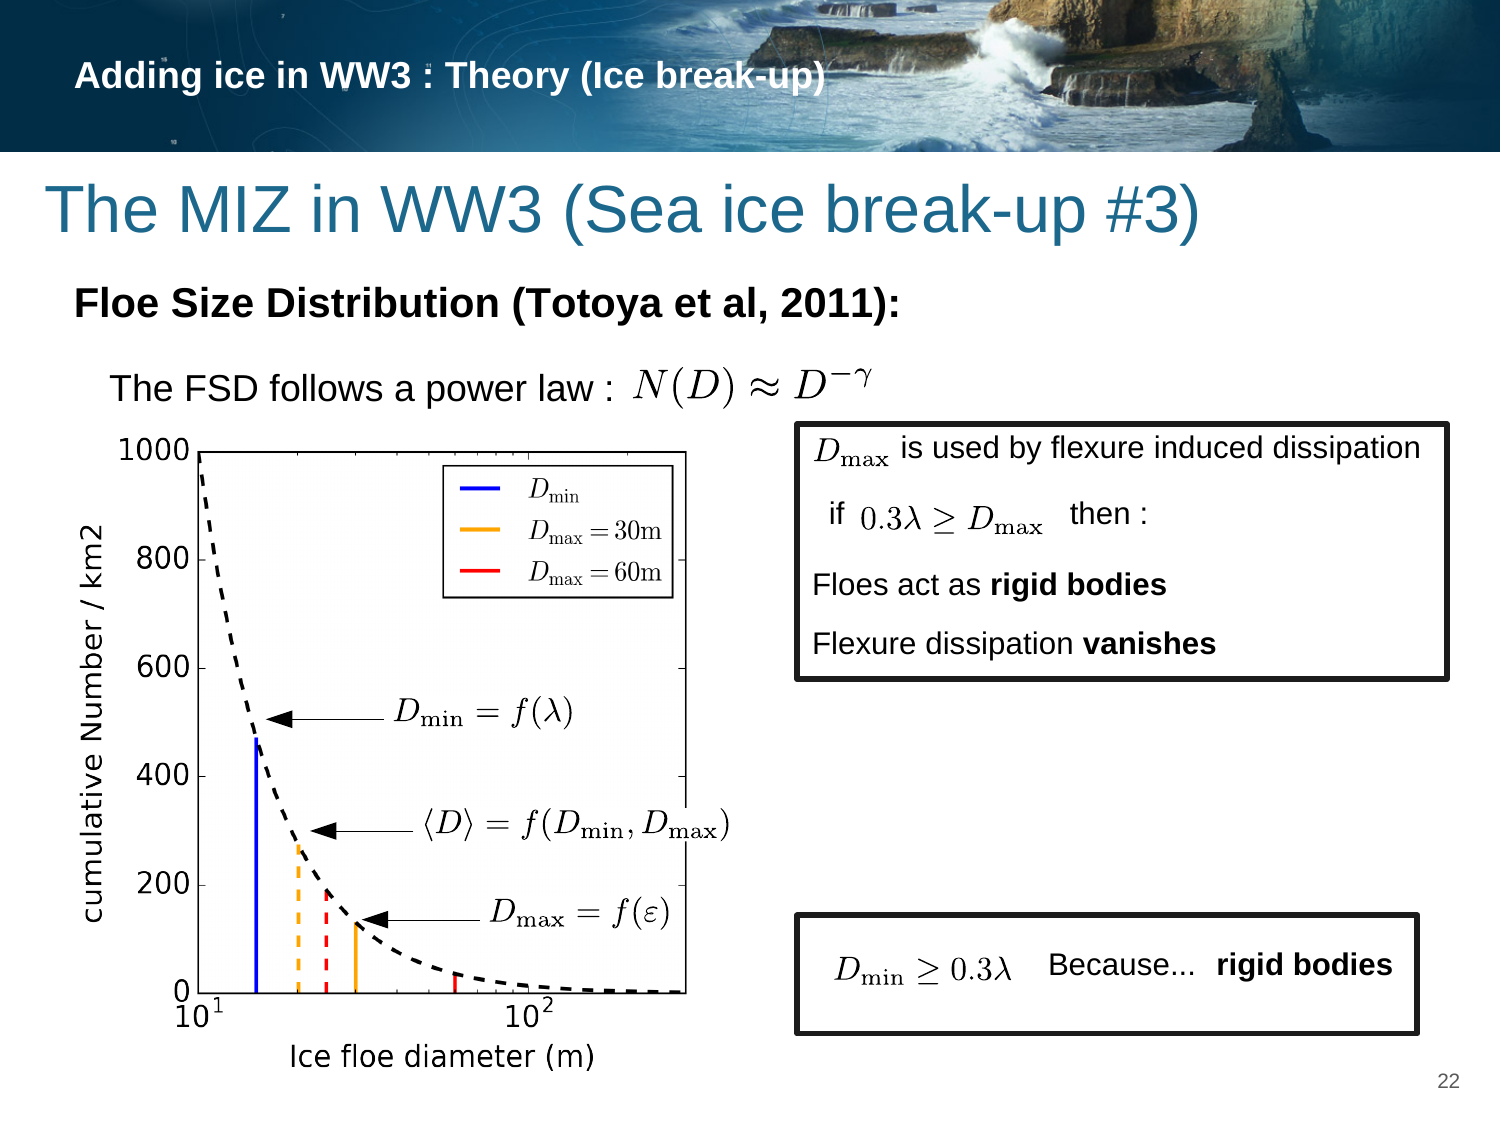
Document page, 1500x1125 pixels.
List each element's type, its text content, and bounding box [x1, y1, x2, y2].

text_box Floes act as rigid bodies [800, 561, 1190, 614]
text_box rigid bodies [1201, 941, 1418, 994]
text_box Floe Size Distribution (Totoya et al, 2011): [59, 265, 1477, 354]
text_box [886, 505, 1043, 535]
picture [55, 411, 709, 1104]
text_box The FSD follows a power law : [800, 427, 1444, 555]
text_box is used by flexure induced dissipation [885, 427, 1444, 477]
title Adding ice in WW3 : Theory (Ice break-up) [59, 29, 857, 119]
text_box [421, 808, 732, 842]
text_box [488, 896, 672, 930]
text_box Flexure dissipation vanishes [800, 620, 1359, 673]
text_box [631, 363, 874, 409]
text_box [392, 696, 575, 730]
text_box [832, 956, 1013, 985]
text_box then : [1054, 489, 1444, 543]
text_box Because... [1033, 941, 1201, 994]
picture [0, 0, 1500, 152]
text_box [812, 438, 885, 467]
text_box The FSD follows a power law : [59, 354, 1477, 555]
text_box if [805, 489, 886, 543]
title The MIZ in WW3 (Sea ice break-up #3) [29, 118, 1300, 294]
